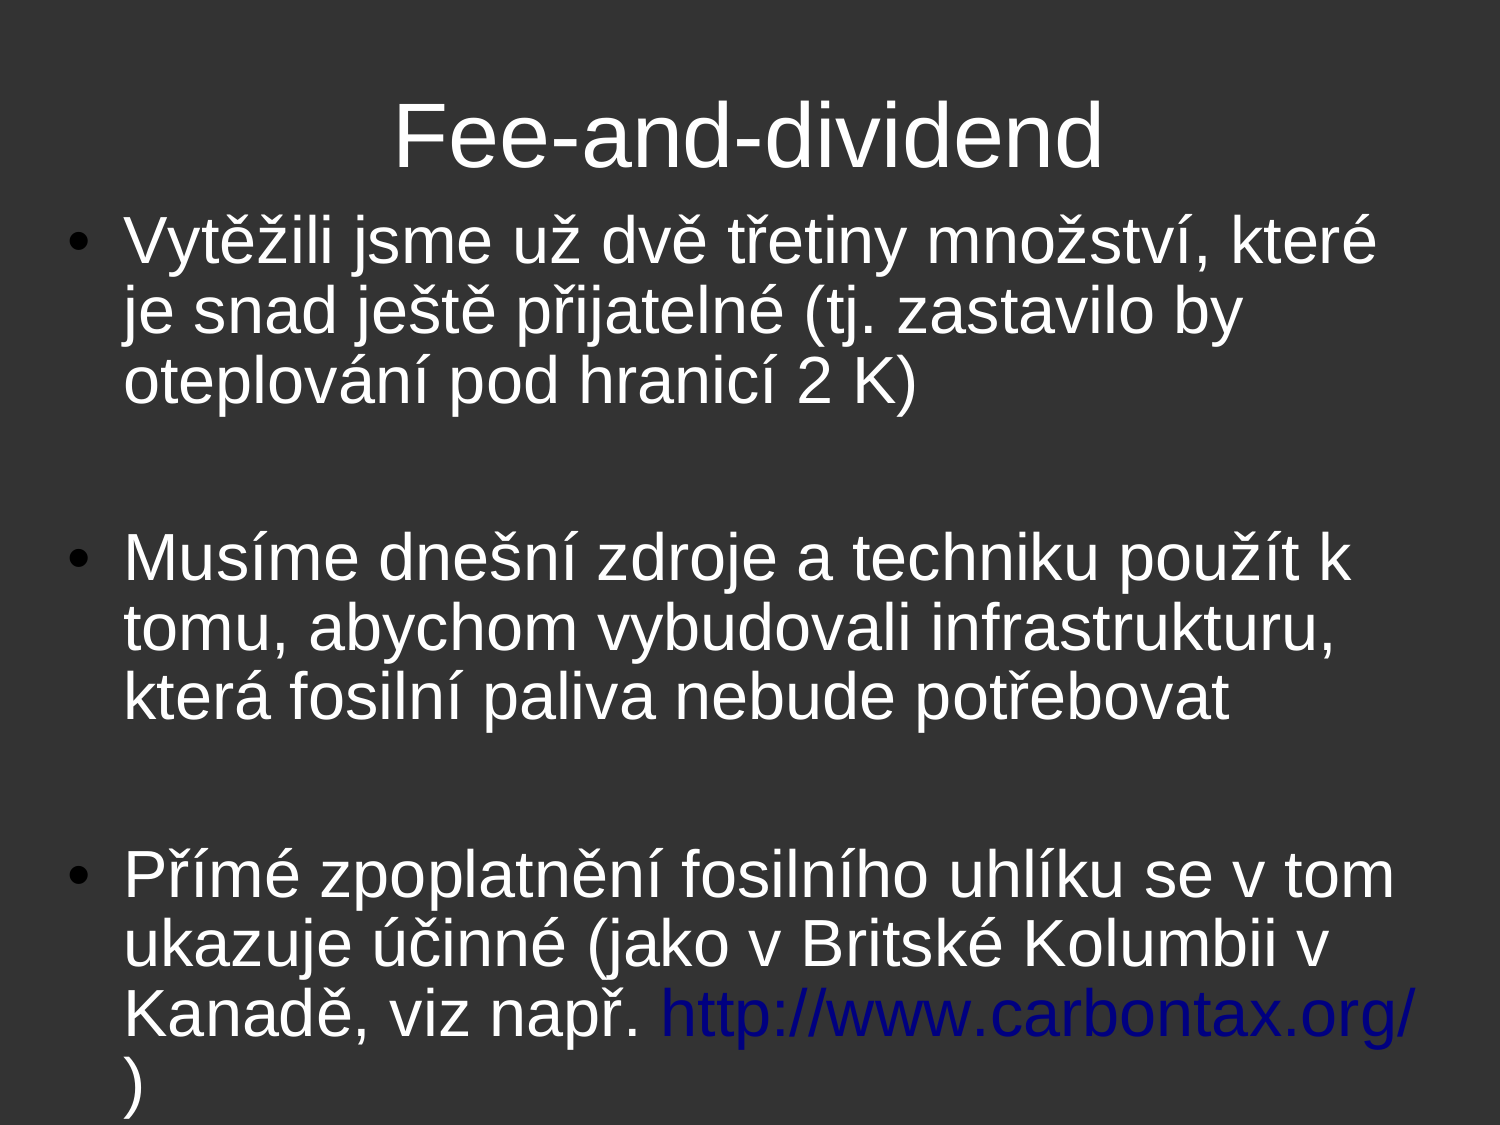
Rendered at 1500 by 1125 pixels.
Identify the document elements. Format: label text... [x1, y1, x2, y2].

title Fee-and-dividend [75, 21, 1425, 257]
list Vytěžili jsme už dvě třetiny množství, které je snad ještě přijatelné (tj. zastavilo by oteplování pod hranicí 2 K) Musíme dnešní zdroje a techniku použít k tomu, abychom vybudovali infrastrukturu, která fosilní paliva nebude potřebovat Přímé zpoplatnění fosilního uhlíku se v tom ukazuje účinné (jako v Britské Kolumbii v Kanadě, viz např. http://www.carbontax.org/ ) [67, 208, 1418, 1125]
